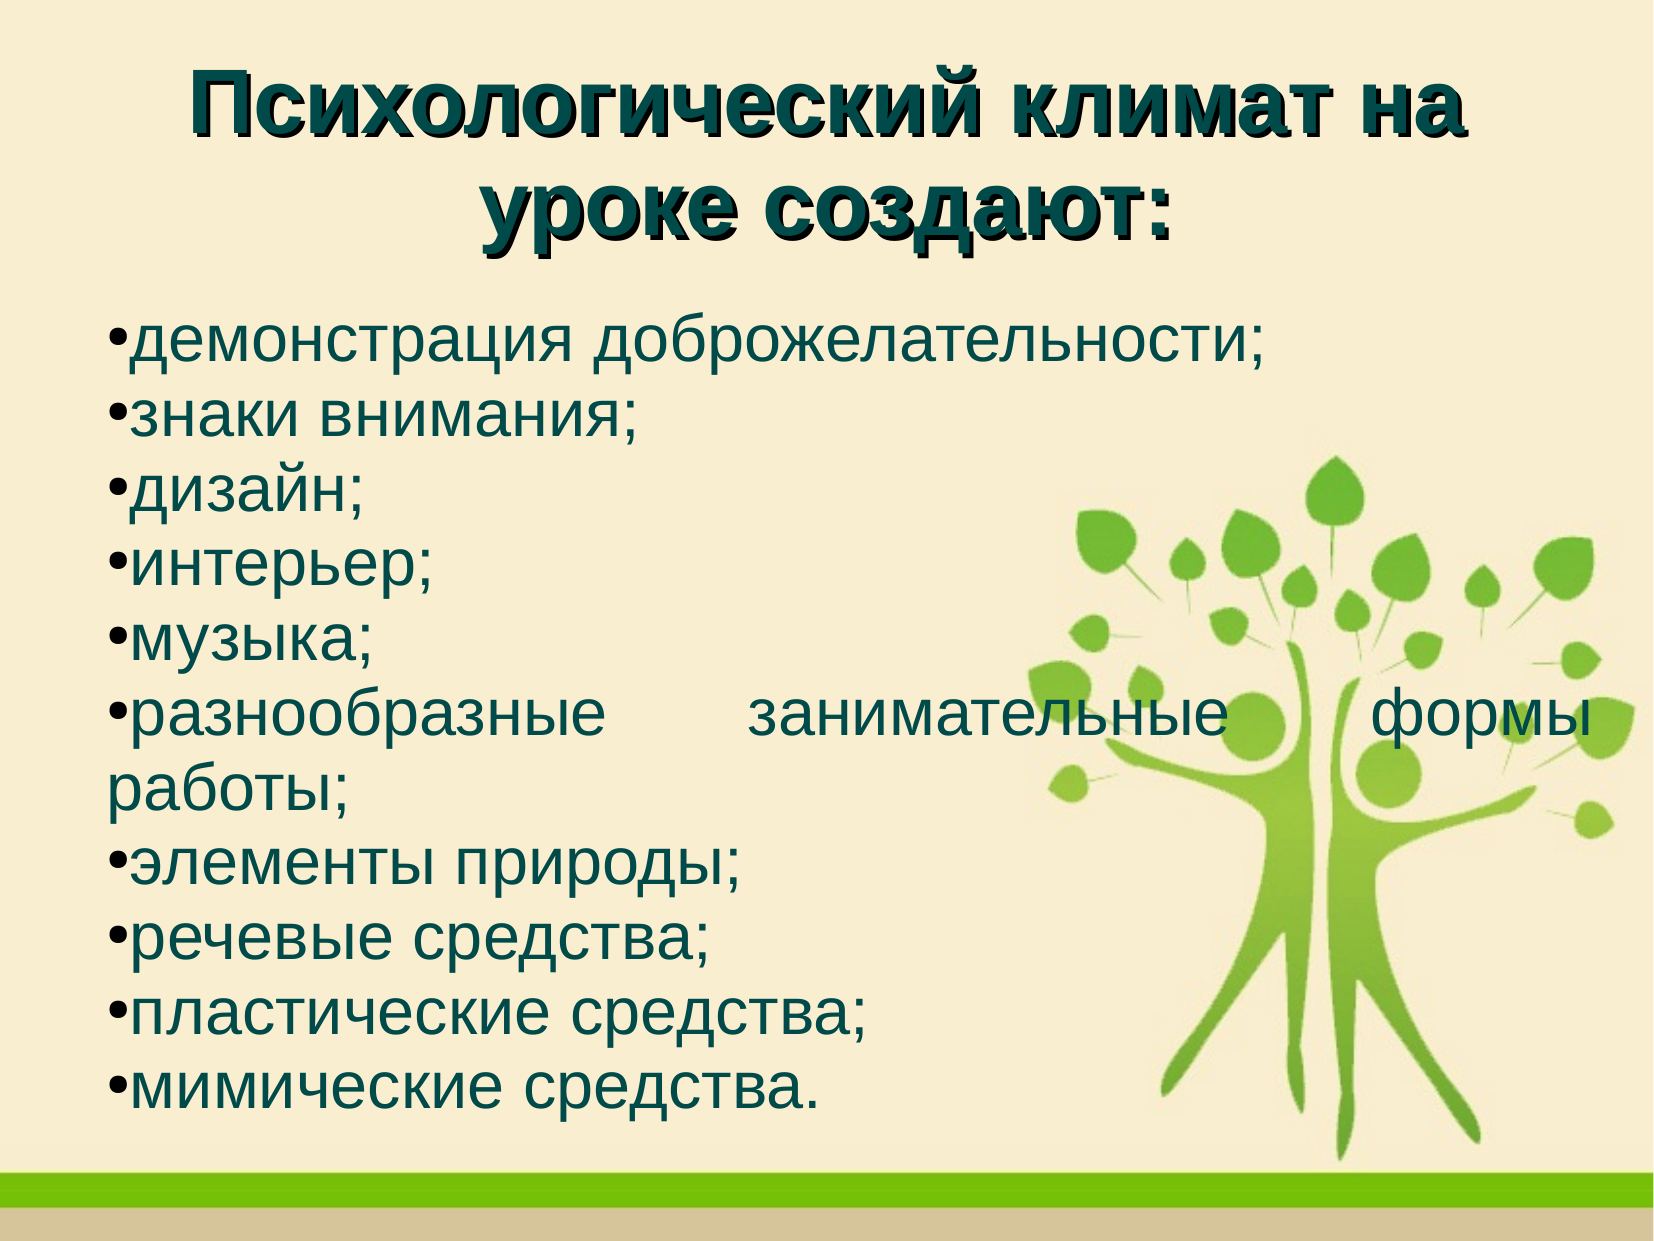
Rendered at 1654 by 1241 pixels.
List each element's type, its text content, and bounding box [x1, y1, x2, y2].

subtitle демонстрация доброжелательности; знаки внимания; дизайн; интерьер; музыка; разнообразные занимательные формы работы; элементы природы; речевые средства; пластические средства; мимические средства. [106, 302, 1595, 1123]
picture [0, 0, 1654, 1241]
title Психологический климат на уроке создают: [82, 49, 1571, 257]
